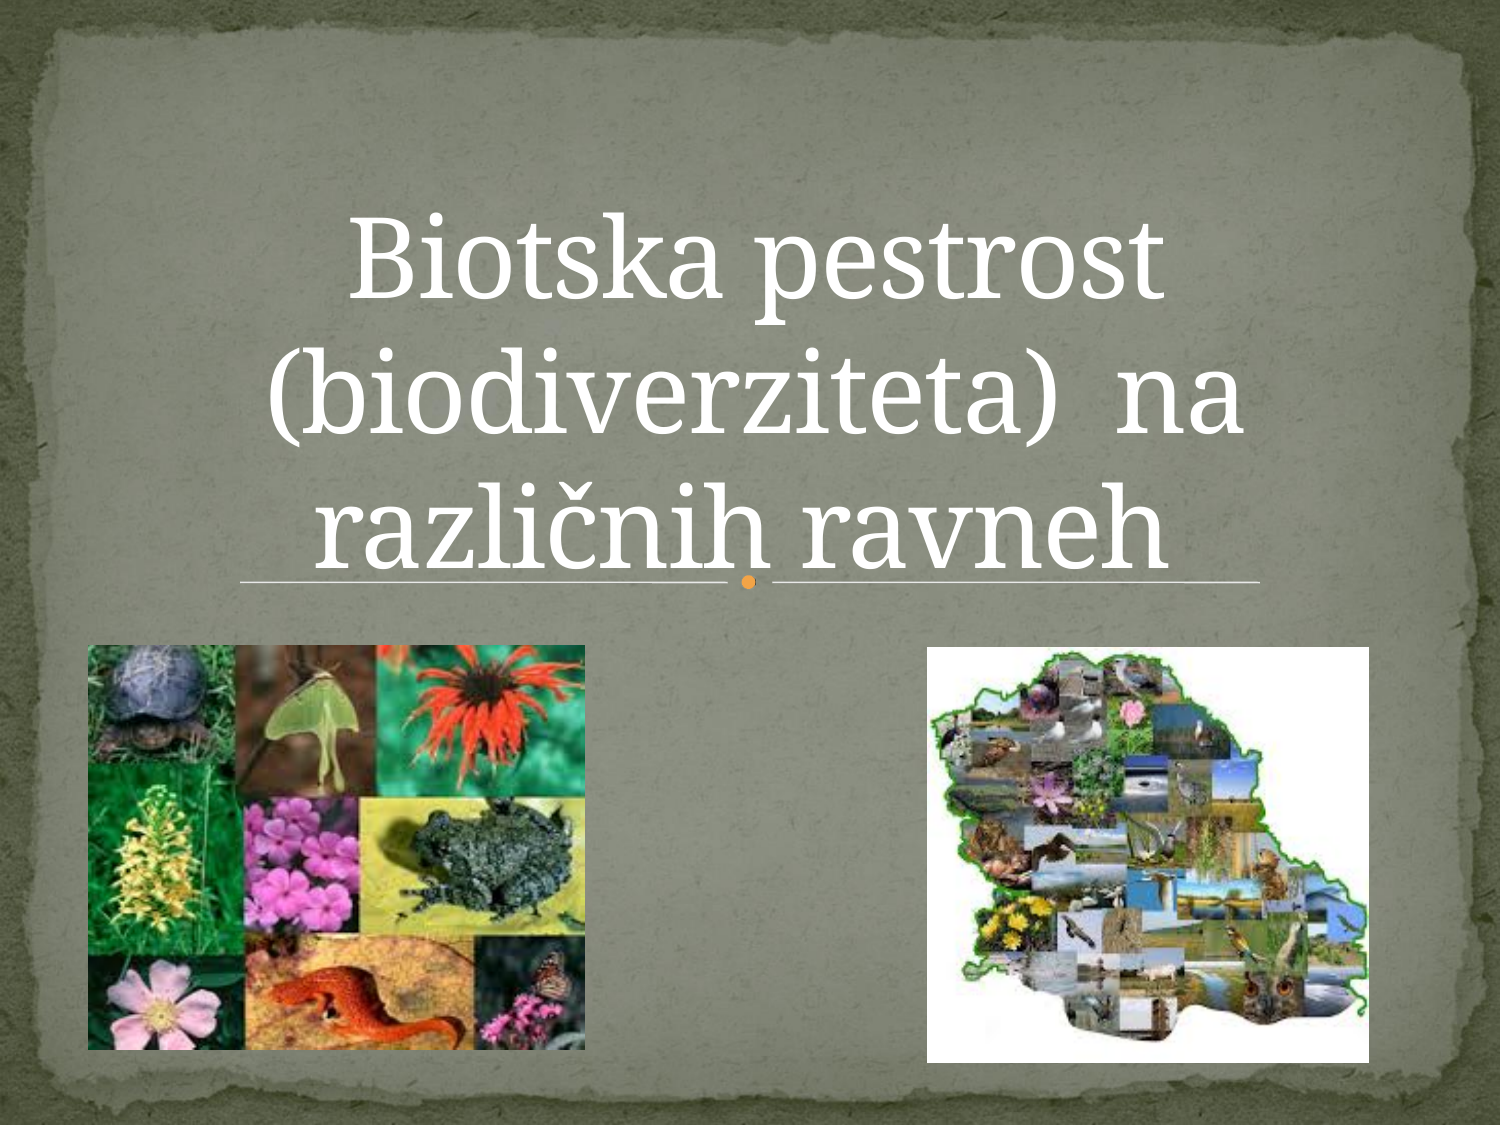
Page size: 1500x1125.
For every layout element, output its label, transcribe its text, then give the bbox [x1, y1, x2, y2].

title Biotska pestrost (biodiverziteta) na različnih ravneh [53, 172, 1459, 599]
picture [0, 0, 1500, 1125]
